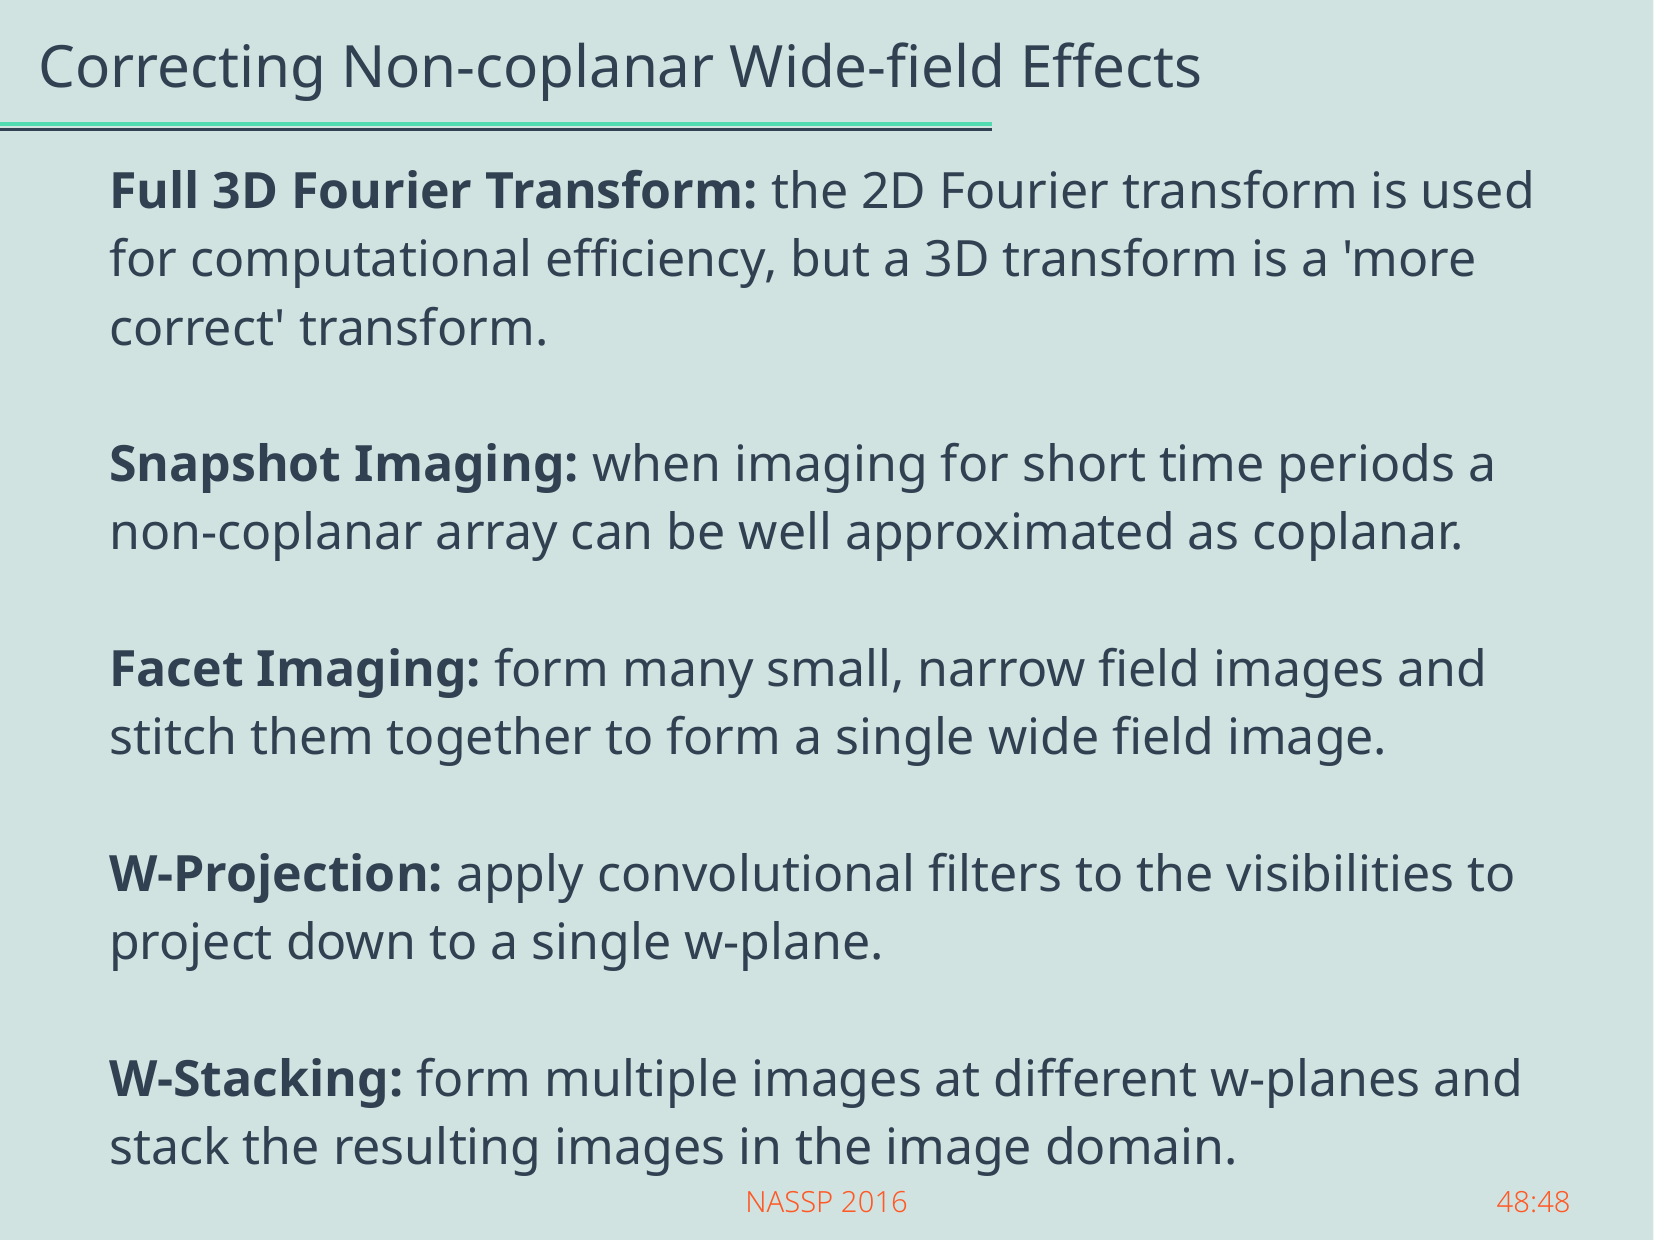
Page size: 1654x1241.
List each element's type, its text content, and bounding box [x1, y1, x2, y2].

text_box Full 3D Fourier Transform: the 2D Fourier transform is used for computational efficiency, but a 3D transform is a 'more correct' transform. Snapshot Imaging: when imaging for short time periods a non-coplanar array can be well approximated as coplanar. Facet Imaging: form many small, narrow field images and stitch them together to form a single wide field image. W-Projection: apply convolutional filters to the visibilities to project down to a single w-plane. W-Stacking: form multiple images at different w-planes and stack the resulting images in the image domain. See Section 5.5 [94, 147, 1571, 1187]
text_box Correcting Non-coplanar Wide-field Effects [23, 17, 1382, 103]
